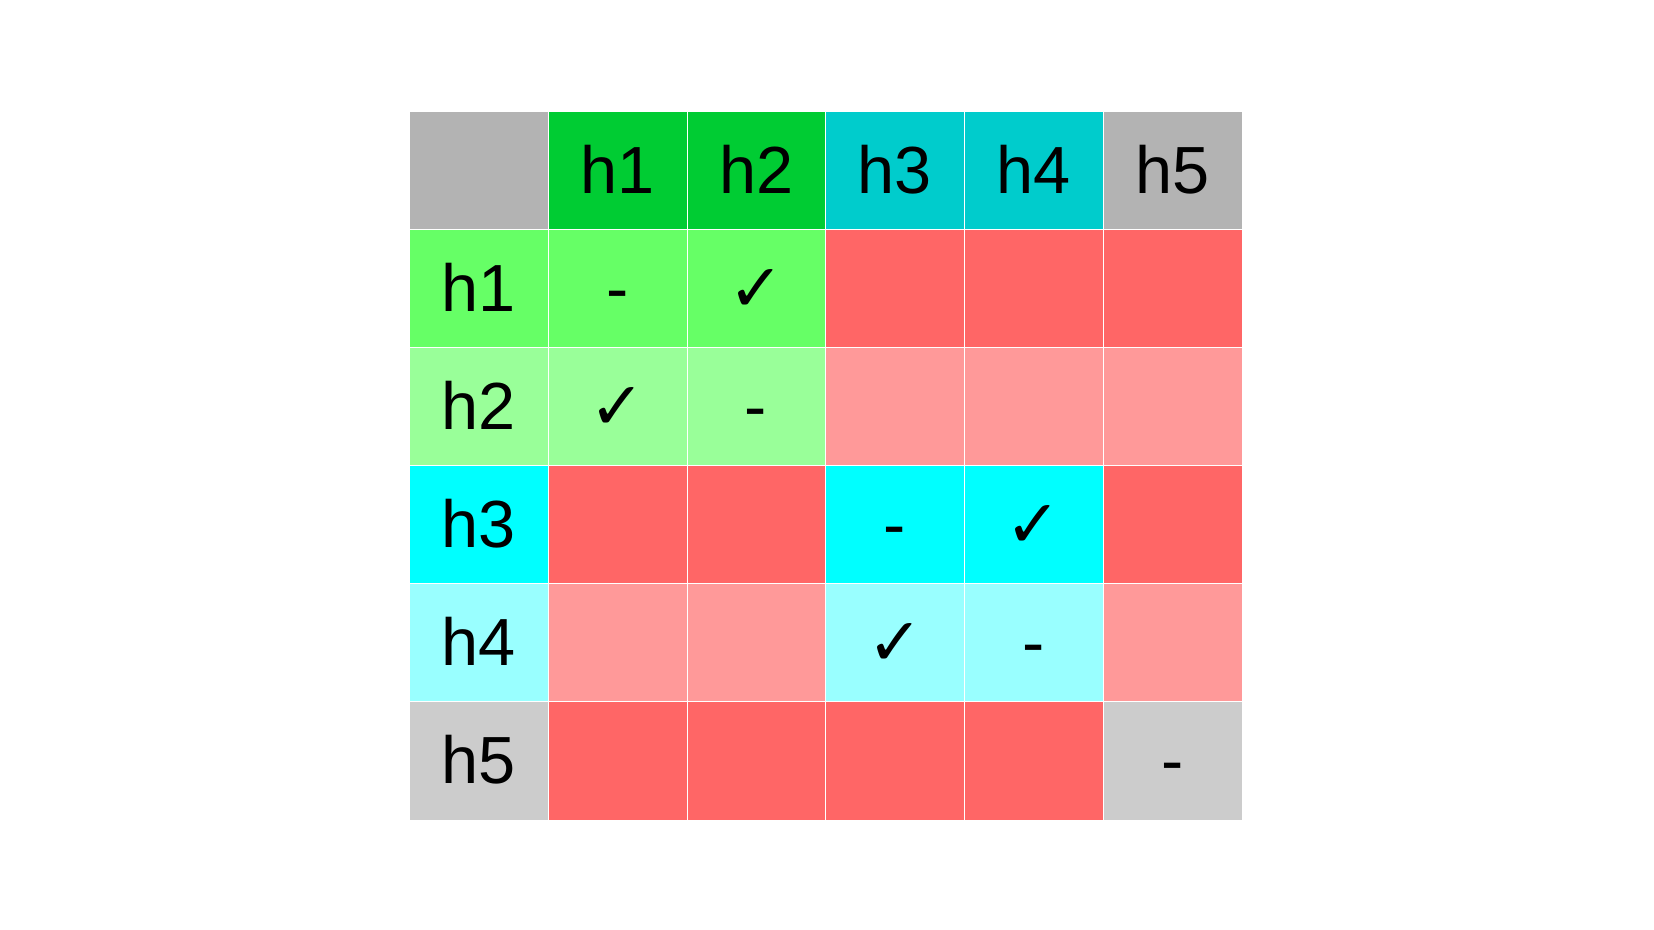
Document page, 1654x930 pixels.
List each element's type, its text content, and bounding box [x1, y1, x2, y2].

table_header [410, 112, 548, 229]
table_cell ✓ [549, 348, 687, 465]
table_cell ✓ [688, 230, 825, 347]
table_cell h2 [410, 348, 548, 465]
table_cell - [965, 584, 1103, 701]
table_cell [1104, 230, 1242, 347]
table_cell - [826, 466, 964, 583]
table_cell [688, 466, 825, 583]
table_cell h3 [410, 466, 548, 583]
table_header h1 [549, 112, 687, 229]
table_cell h1 [410, 230, 548, 347]
table_cell [826, 702, 964, 820]
table_cell ✓ [826, 584, 964, 701]
table_cell [965, 348, 1103, 465]
table_cell [688, 702, 825, 820]
table_header h2 [688, 112, 825, 229]
table_cell [826, 348, 964, 465]
table_cell - [549, 230, 687, 347]
table_cell [549, 584, 687, 701]
table_header h4 [965, 112, 1103, 229]
table_cell [965, 702, 1103, 820]
table_header h5 [1104, 112, 1242, 229]
table_cell [1104, 584, 1242, 701]
table_cell [826, 230, 964, 347]
table_header h3 [826, 112, 964, 229]
table_cell h5 [410, 702, 548, 820]
table_cell - [688, 348, 825, 465]
table_cell [1104, 348, 1242, 465]
table_cell [965, 230, 1103, 347]
table_cell [1104, 466, 1242, 583]
table_cell h4 [410, 584, 548, 701]
table_cell [688, 584, 825, 701]
table_cell [549, 466, 687, 583]
table_cell [549, 702, 687, 820]
table_cell - [1104, 702, 1242, 820]
table_cell ✓ [965, 466, 1103, 583]
